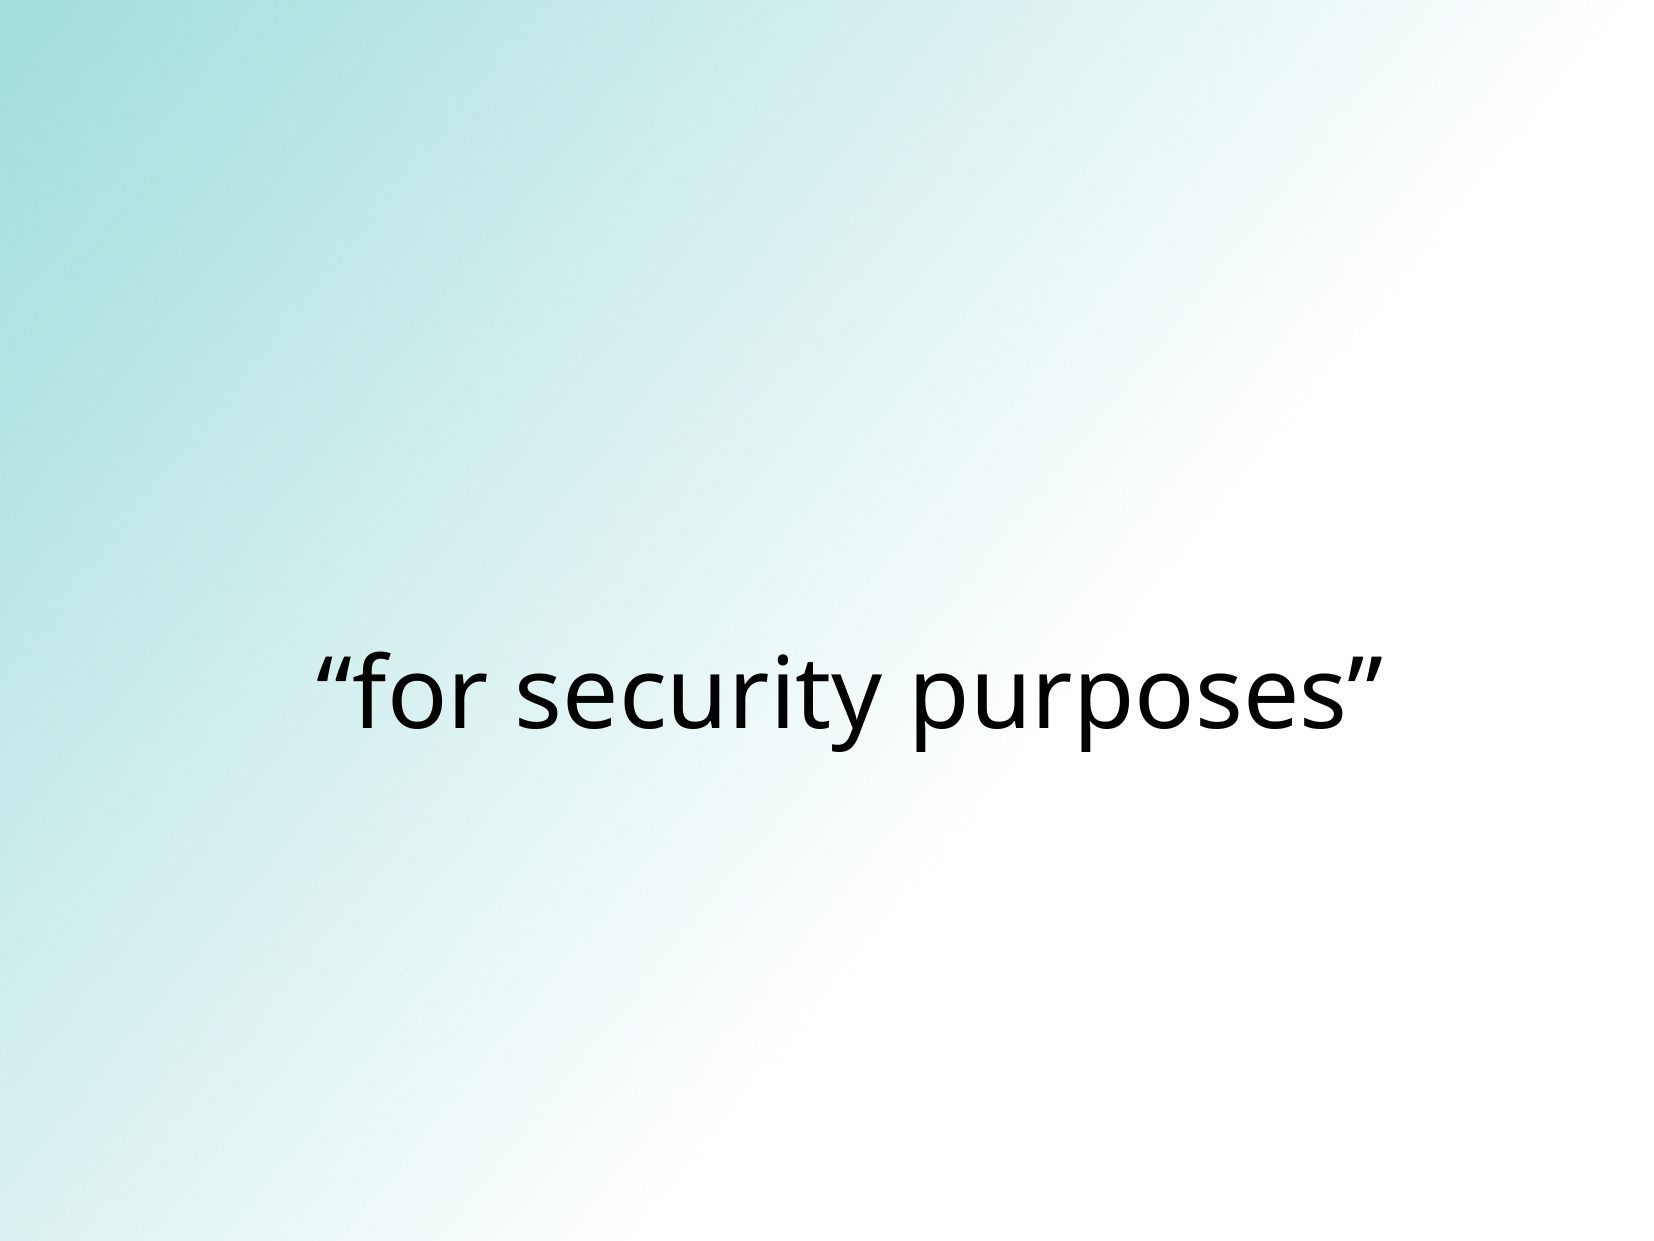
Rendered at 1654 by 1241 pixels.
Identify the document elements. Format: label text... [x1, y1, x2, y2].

picture [0, 0, 1654, 1241]
subtitle “for security purposes” [106, 209, 1595, 1170]
